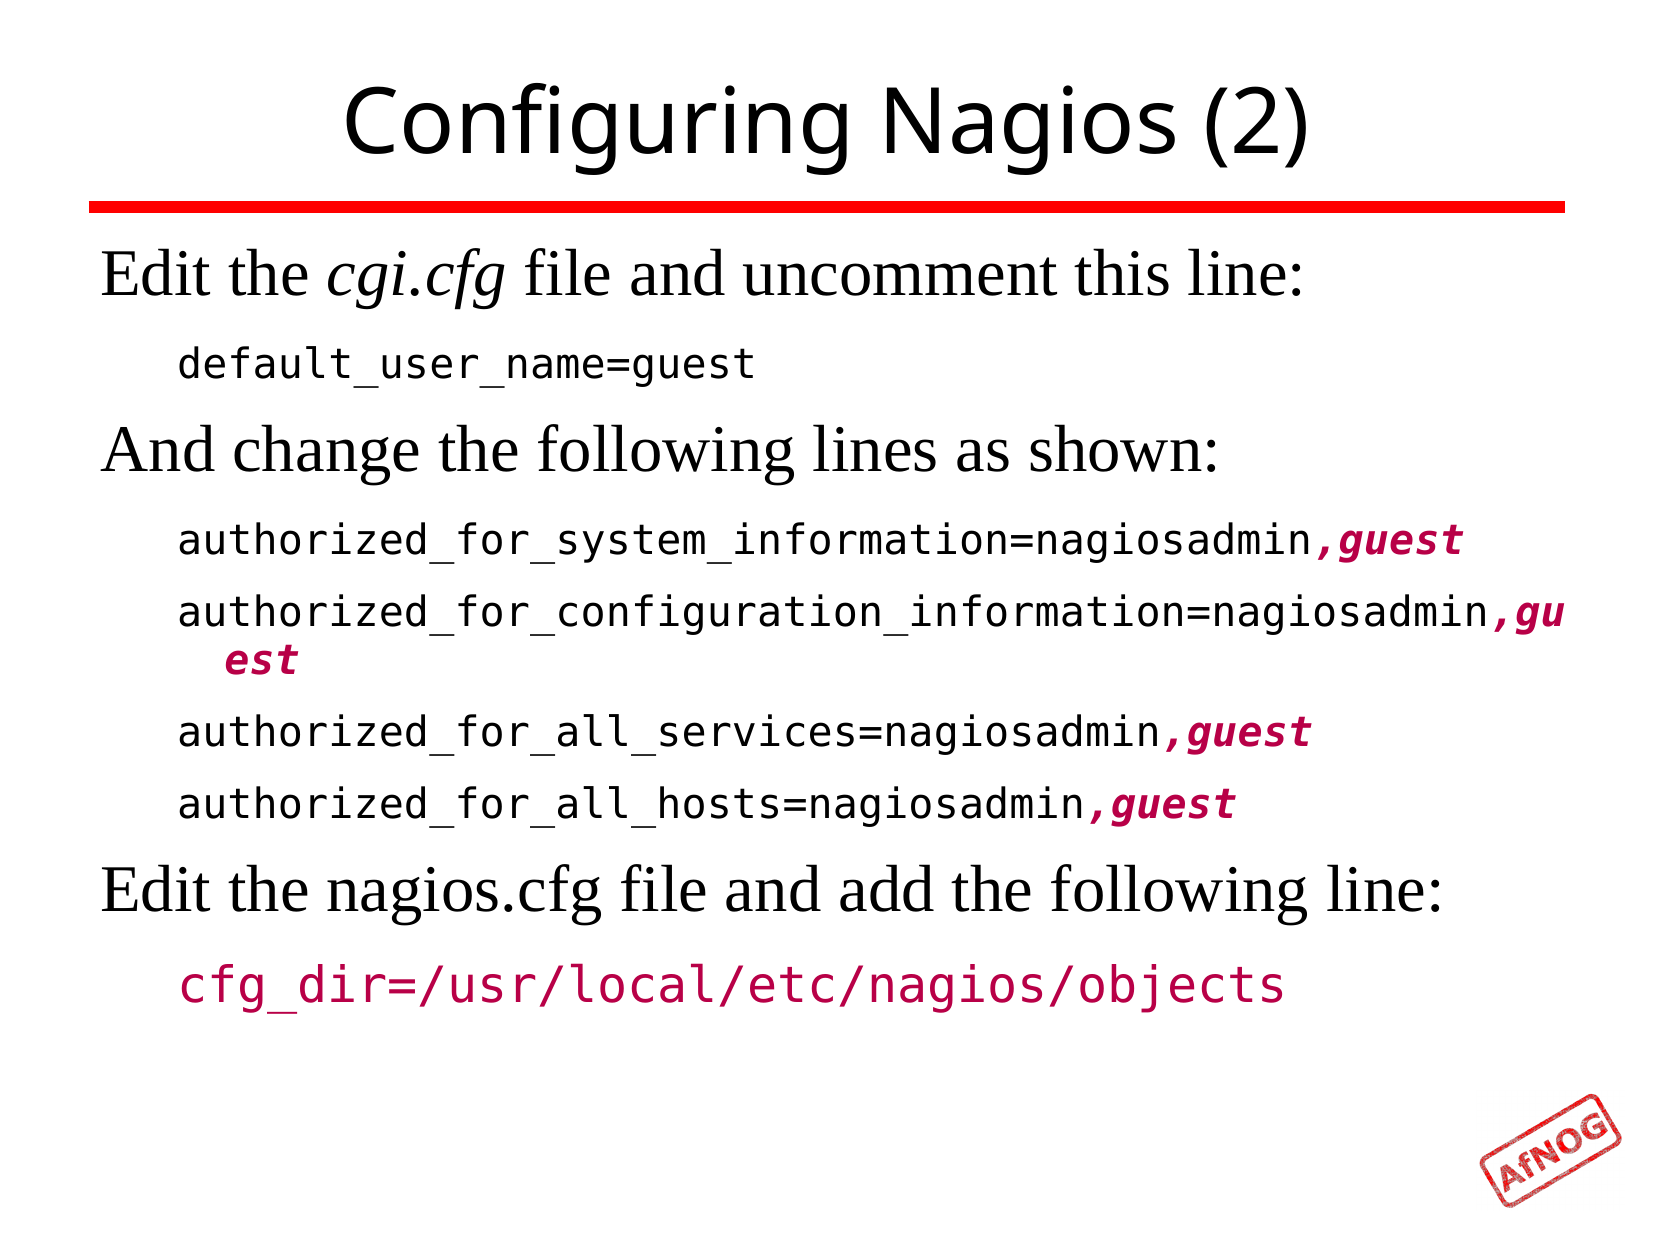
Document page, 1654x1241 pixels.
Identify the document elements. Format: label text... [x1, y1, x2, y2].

list Edit the cgi.cfg file and uncomment this line: default_user_name=guest And change the following lines as shown: authorized_for_system_information=nagiosadmin,guest authorized_for_configuration_information=nagiosadmin,guest authorized_for_all_services=nagiosadmin,guest authorized_for_all_hosts=nagiosadmin,guest Edit the nagios.cfg file and add the following line: cfg_dir=/usr/local/etc/nagios/objects [82, 236, 1571, 1123]
picture [1476, 1090, 1625, 1211]
title Configuring Nagios (2) [88, 29, 1565, 207]
